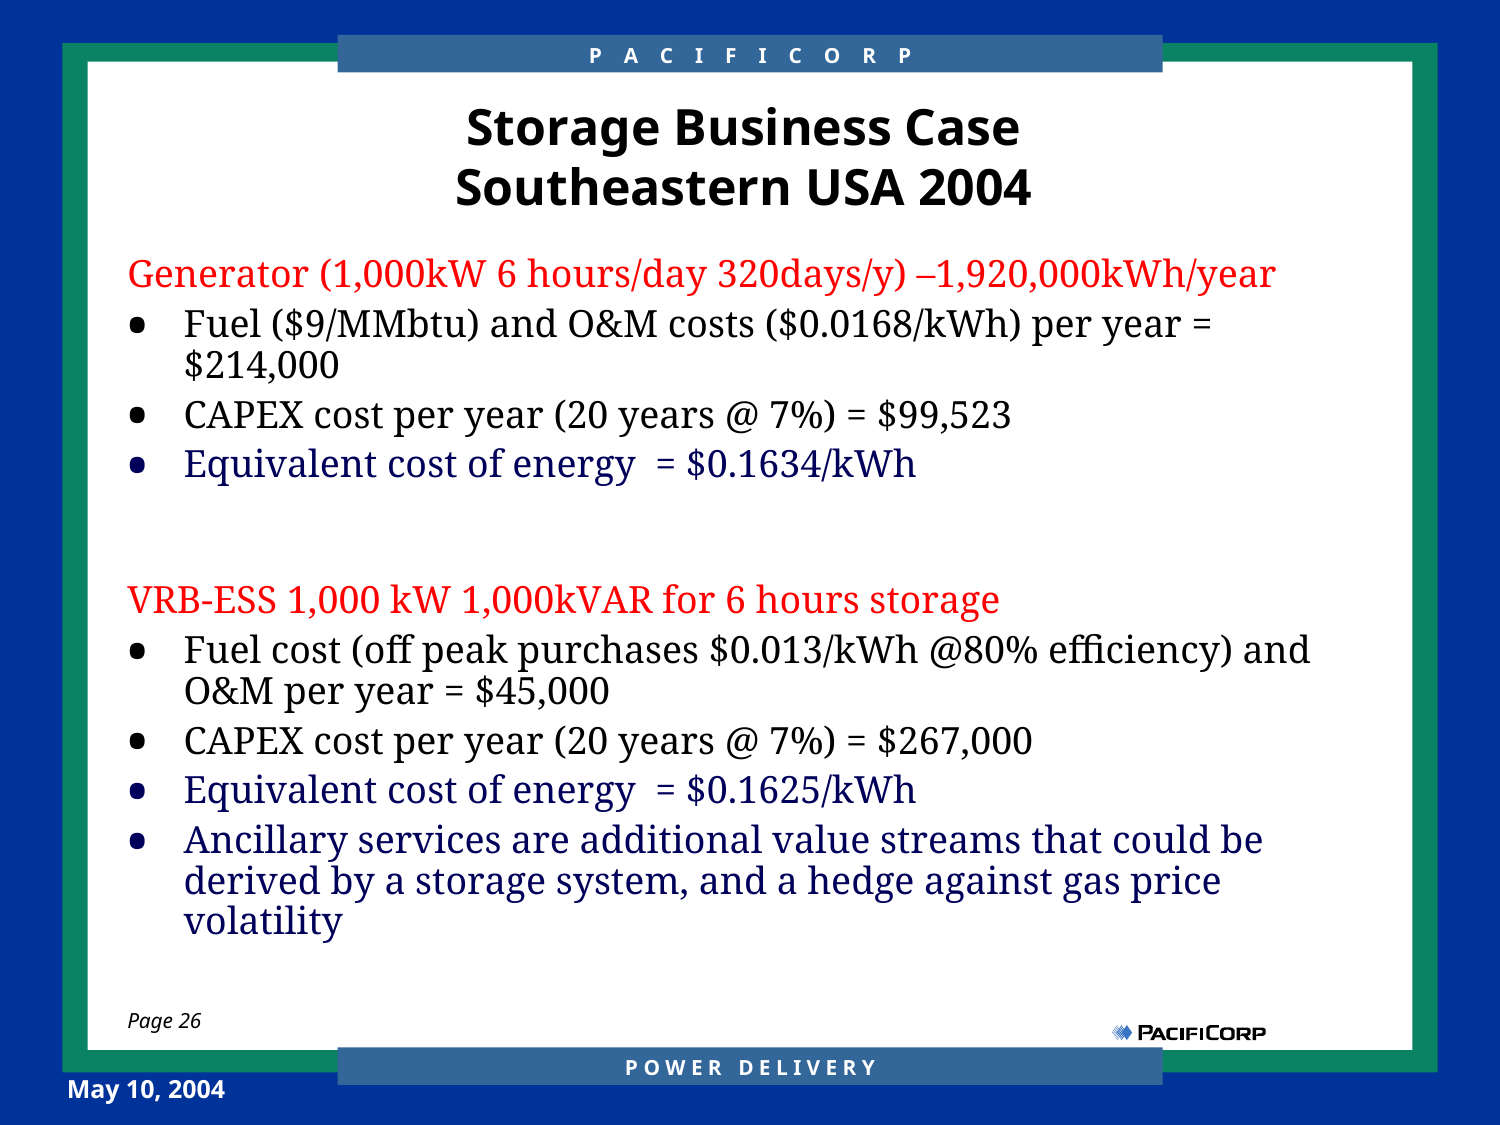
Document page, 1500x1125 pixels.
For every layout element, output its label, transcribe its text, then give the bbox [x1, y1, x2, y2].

list Generator (1,000kW 6 hours/day 320days/y) –1,920,000kWh/year Fuel ($9/MMbtu) and O&M costs ($0.0168/kWh) per year = $214,000 CAPEX cost per year (20 years @ 7%) = $99,523 Equivalent cost of energy = $0.1634/kWh VRB-ESS 1,000 kW 1,000kVAR for 6 hours storage Fuel cost (off peak purchases $0.013/kWh @80% efficiency) and O&M per year = $45,000 CAPEX cost per year (20 years @ 7%) = $267,000 Equivalent cost of energy = $0.1625/kWh Ancillary services are additional value streams that could be derived by a storage system, and a hedge against gas price volatility [112, 247, 1388, 998]
title Storage Business Case Southeastern USA 2004 [87, 135, 1400, 177]
